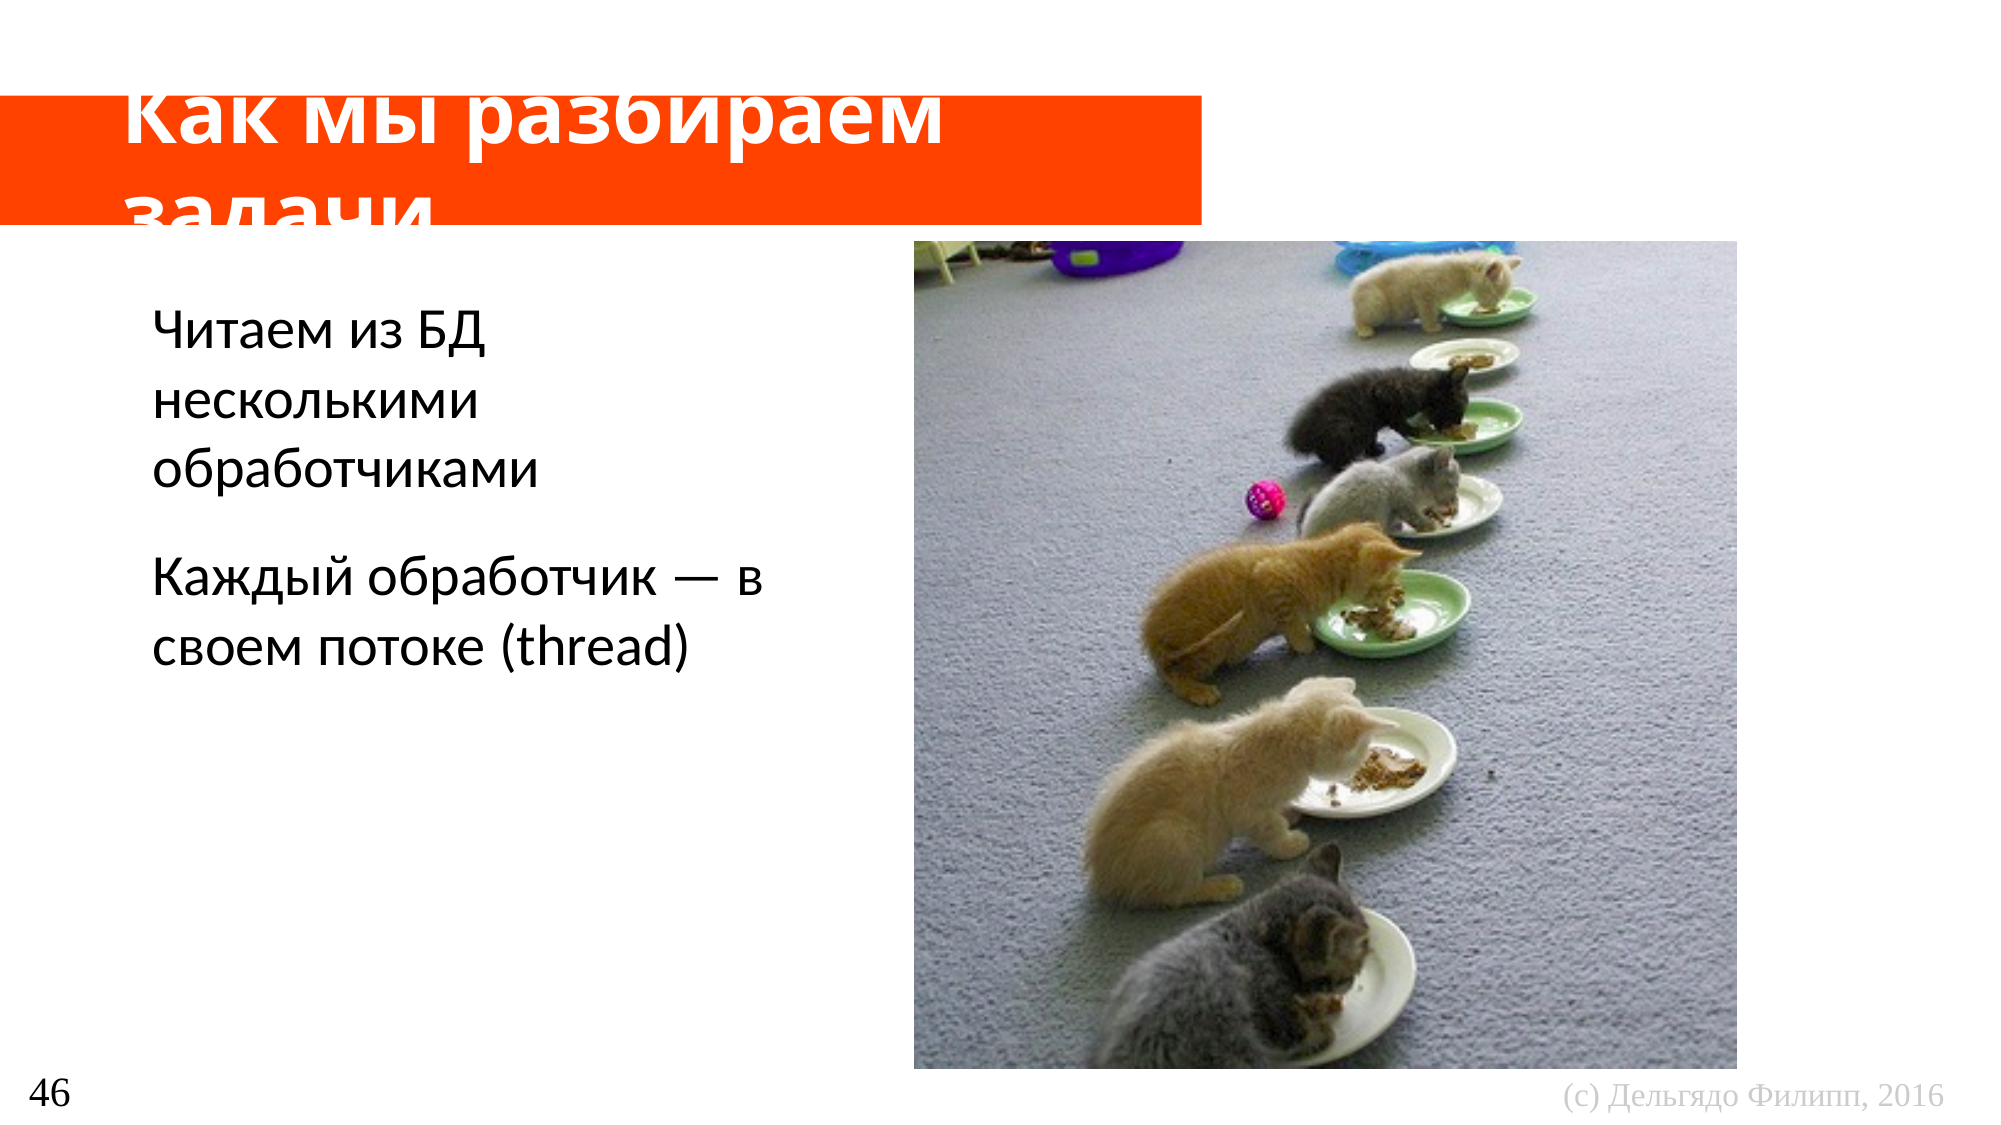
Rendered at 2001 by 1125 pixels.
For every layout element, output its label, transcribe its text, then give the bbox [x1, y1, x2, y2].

title Как мы разбираем задачи [0, 95, 1202, 225]
picture [914, 241, 1737, 1069]
list Читаем из БД несколькими обработчиками Каждый обработчик — в своем потоке (thread) [137, 282, 875, 1014]
